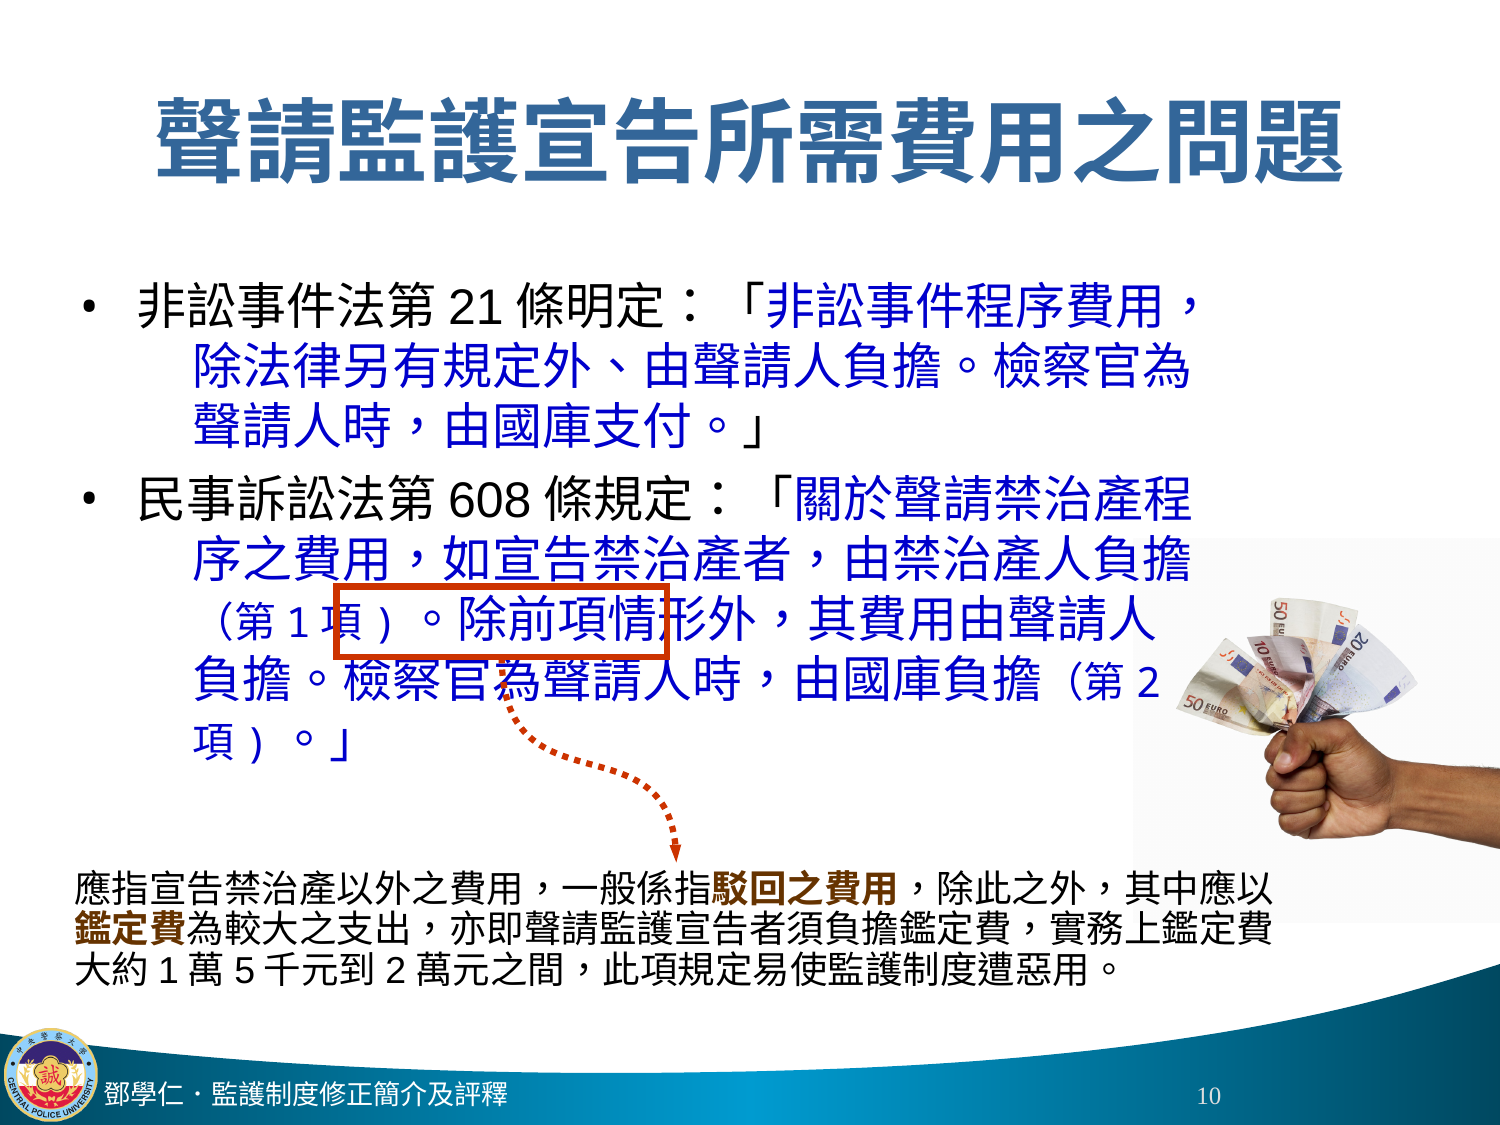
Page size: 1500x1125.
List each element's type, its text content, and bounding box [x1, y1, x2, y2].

text_box [1181, 1046, 1500, 1125]
picture [1133, 538, 1500, 923]
title 聲請監護宣告所需費用之問題 [75, 45, 1426, 233]
text_box 應指宣告禁治產以外之費用，一般係指駁回之費用，除此之外，其中應以鑑定費為較大之支出，亦即聲請監護宣告者須負擔鑑定費，實務上鑑定費大約1萬5千元到2萬元之間，此項規定易使監護制度遭惡用。 [59, 862, 1294, 1000]
list 非訟事件法第21條明定：「非訟事件程序費用，除法律另有規定外、由聲請人負擔。檢察官為聲請人時，由國庫支付。」 民事訴訟法第608條規定：「關於聲請禁治產程序之費用，如宣告禁治產者，由禁治產人負擔（第1項)。除前項情形外，其費用由聲請人負擔。檢察官為聲請人時，由國庫負擔（第2項)。」 [64, 267, 1223, 787]
